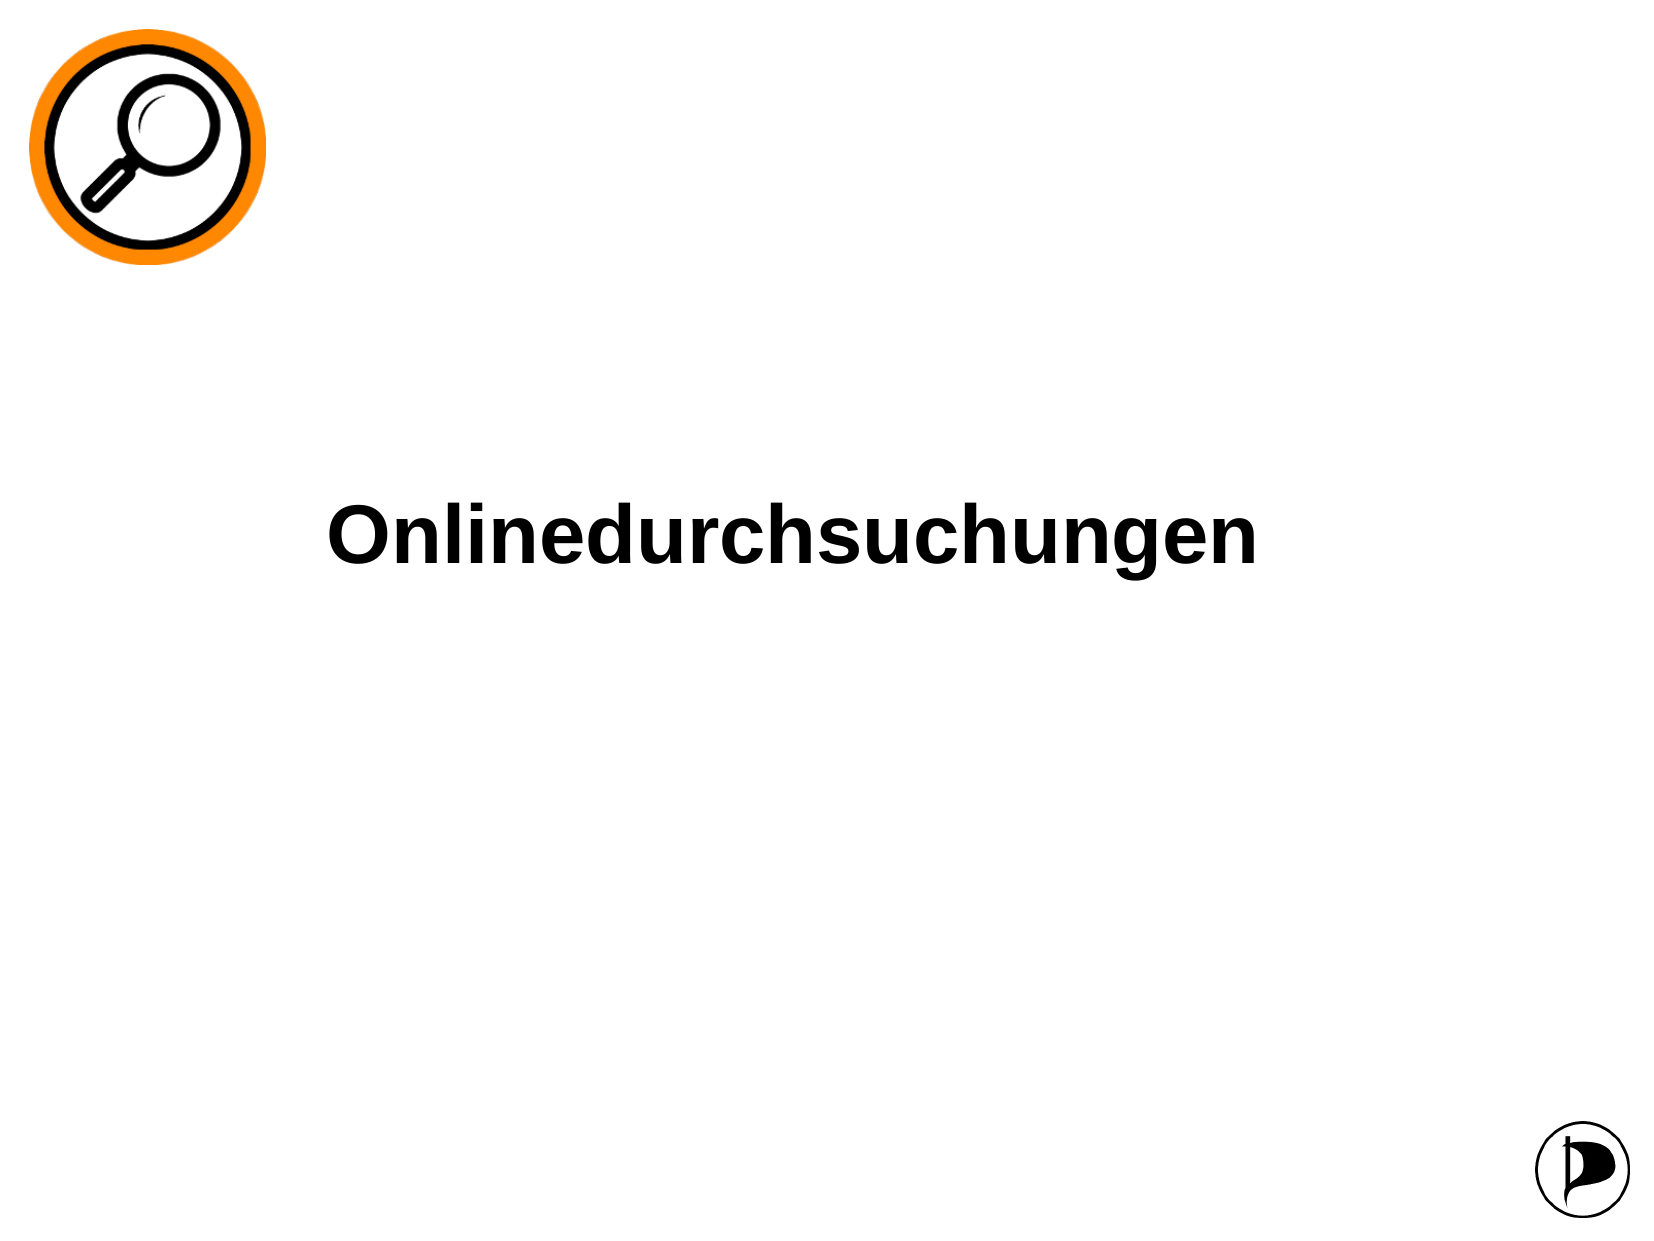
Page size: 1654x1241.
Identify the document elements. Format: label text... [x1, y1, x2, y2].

picture [1535, 1121, 1630, 1218]
picture [29, 29, 266, 265]
text_box Onlinedurchsuchungen [59, 295, 1595, 729]
